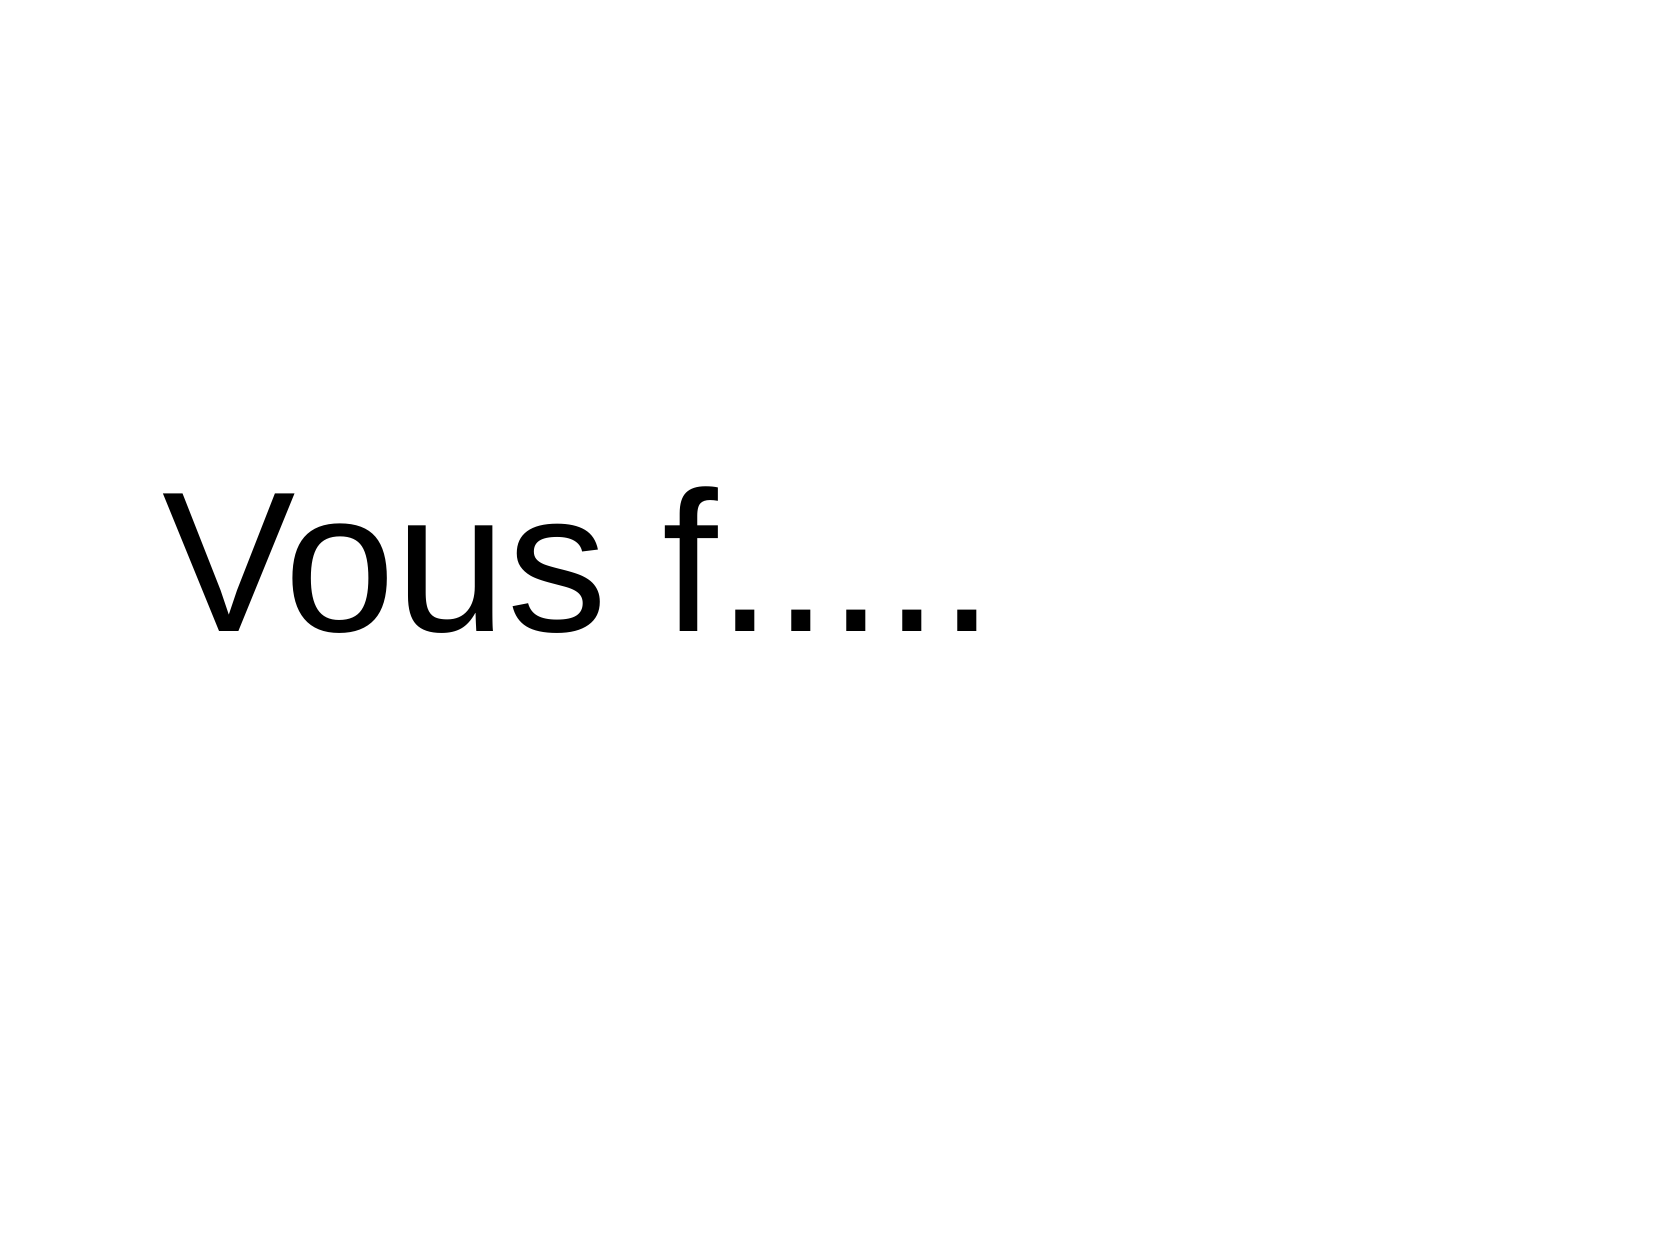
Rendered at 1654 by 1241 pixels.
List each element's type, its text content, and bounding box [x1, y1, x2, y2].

text_box Vous f..... [147, 442, 1418, 682]
